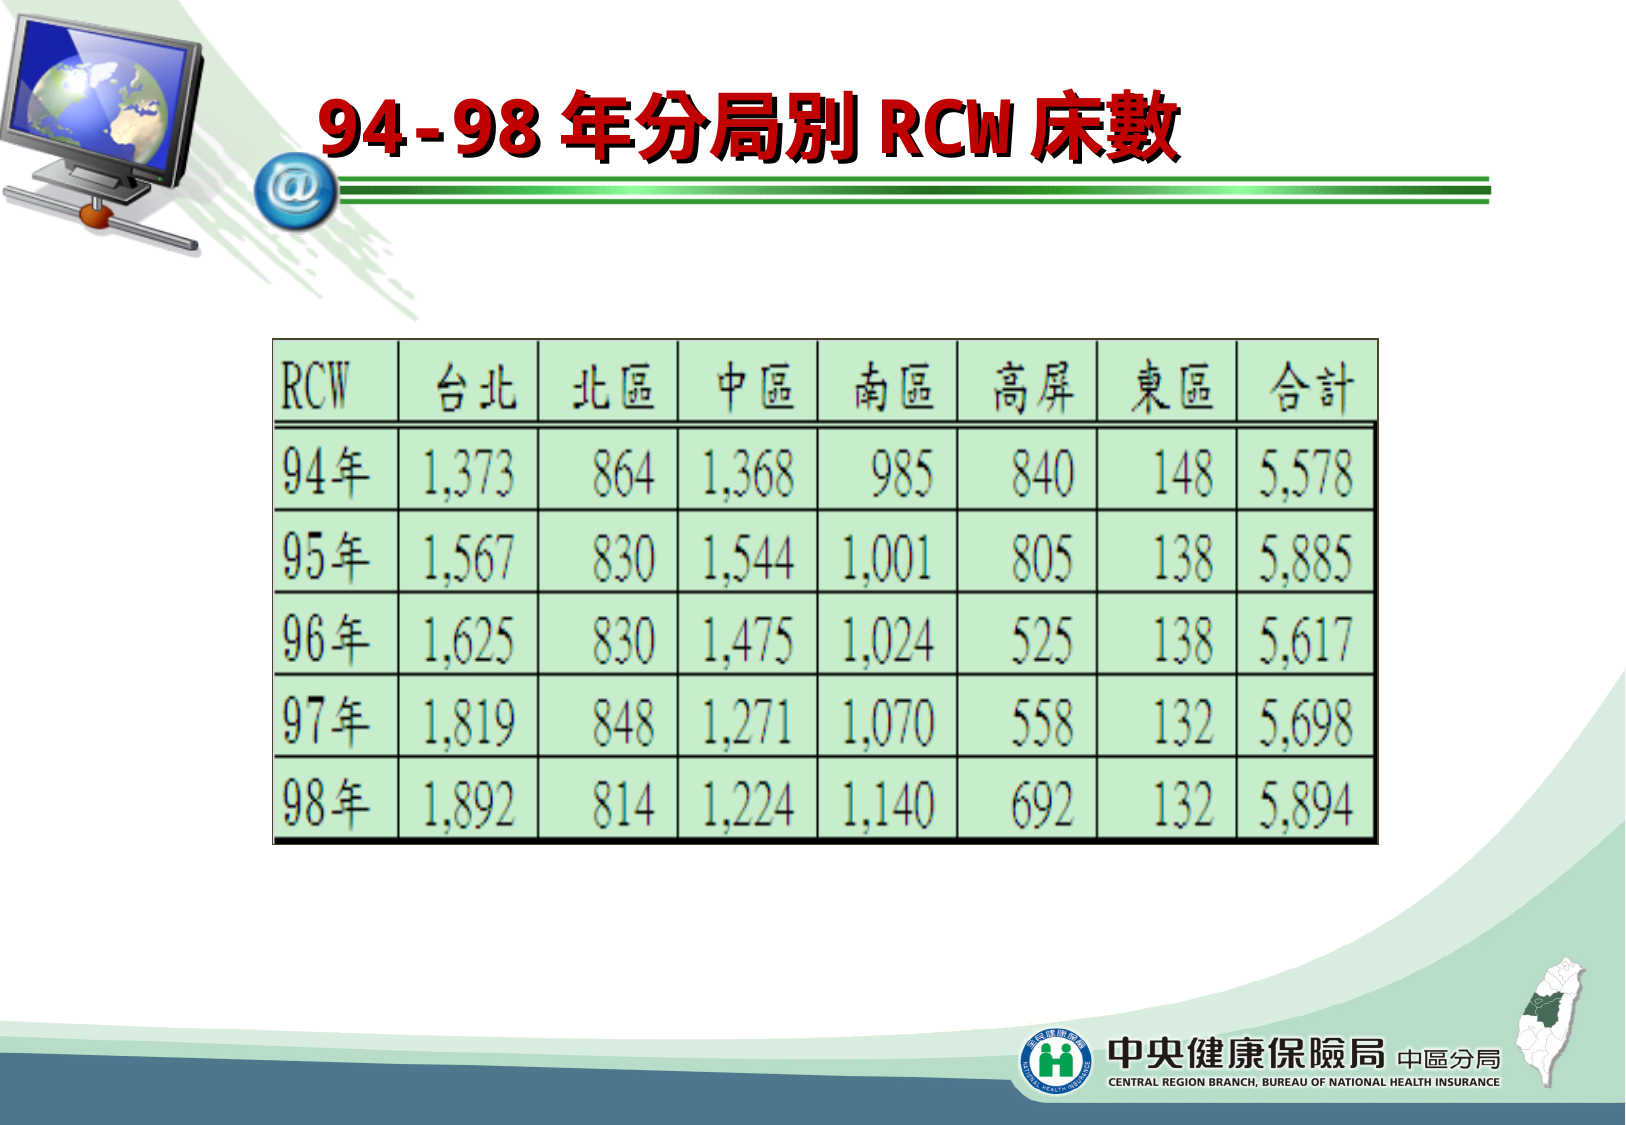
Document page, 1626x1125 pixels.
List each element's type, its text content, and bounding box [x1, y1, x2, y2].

text_box 94-98年分局別RCW床數 [300, 35, 1622, 211]
picture [273, 339, 1378, 844]
